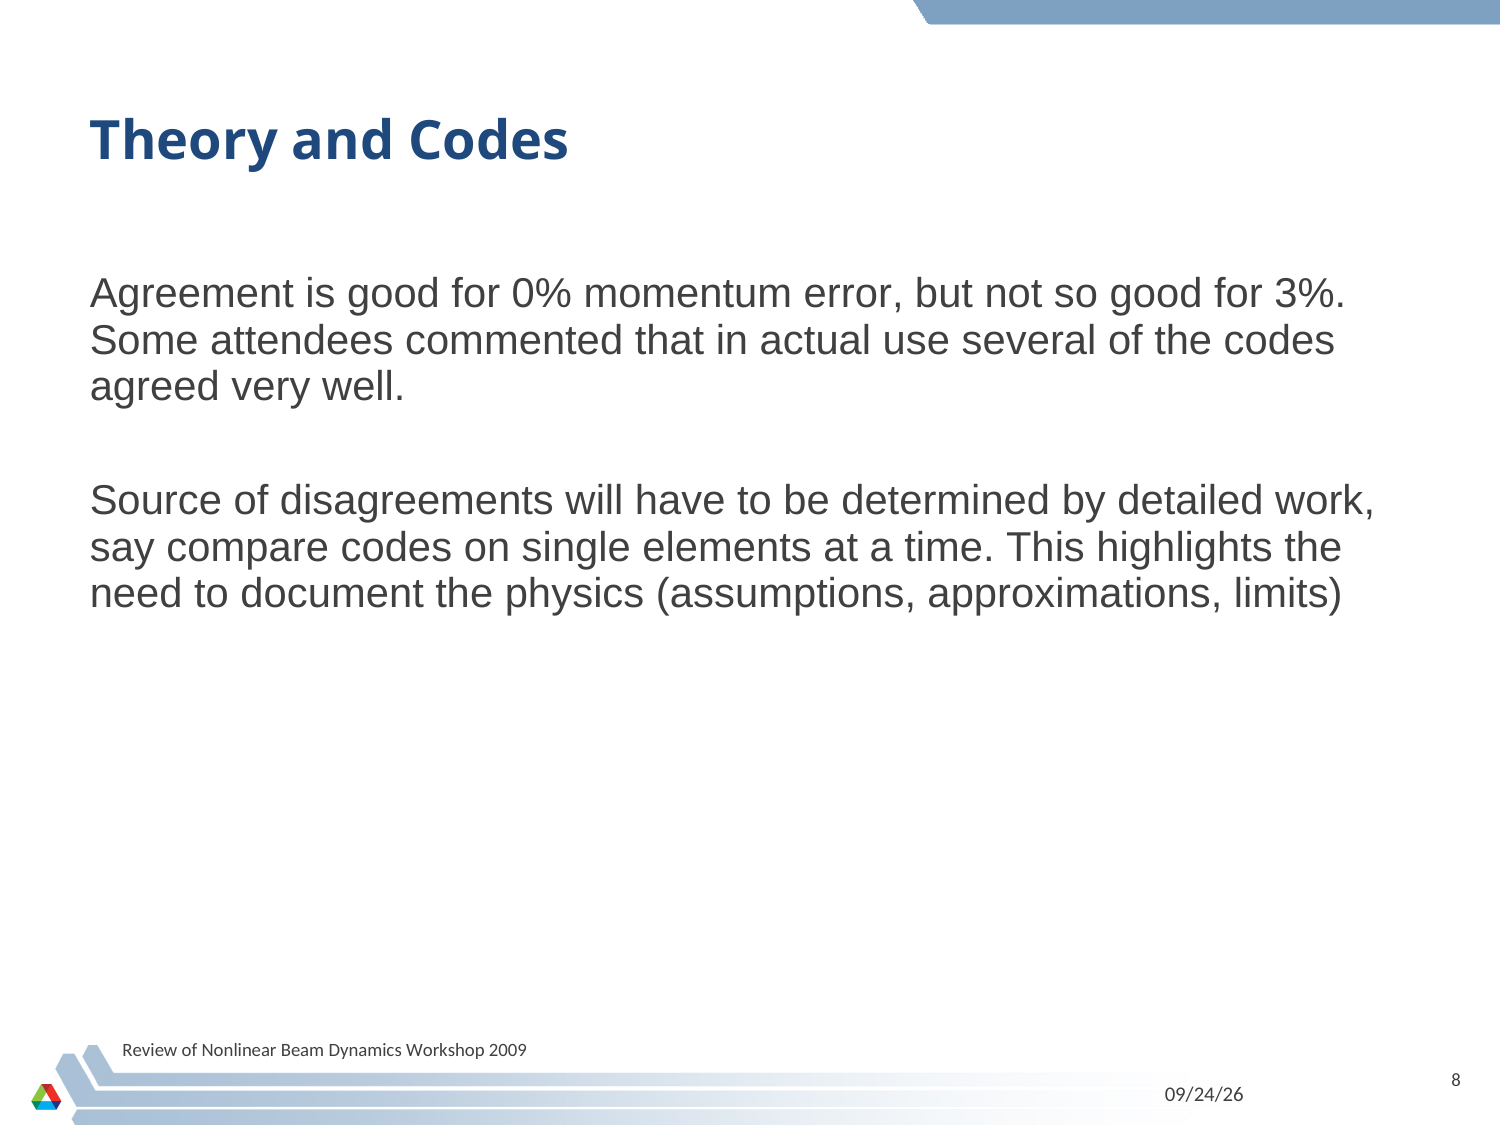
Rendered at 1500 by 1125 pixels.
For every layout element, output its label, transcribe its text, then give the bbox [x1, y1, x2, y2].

title Theory and Codes [75, 44, 1426, 233]
picture [0, 0, 1500, 26]
picture [0, 1037, 1500, 1125]
list Agreement is good for 0% momentum error, but not so good for 3%. Some attendees commented that in actual use several of the codes agreed very well. Source of disagreements will have to be determined by detailed work, say compare codes on single elements at a time. This highlights the need to document the physics (assumptions, approximations, limits) [75, 262, 1426, 1006]
